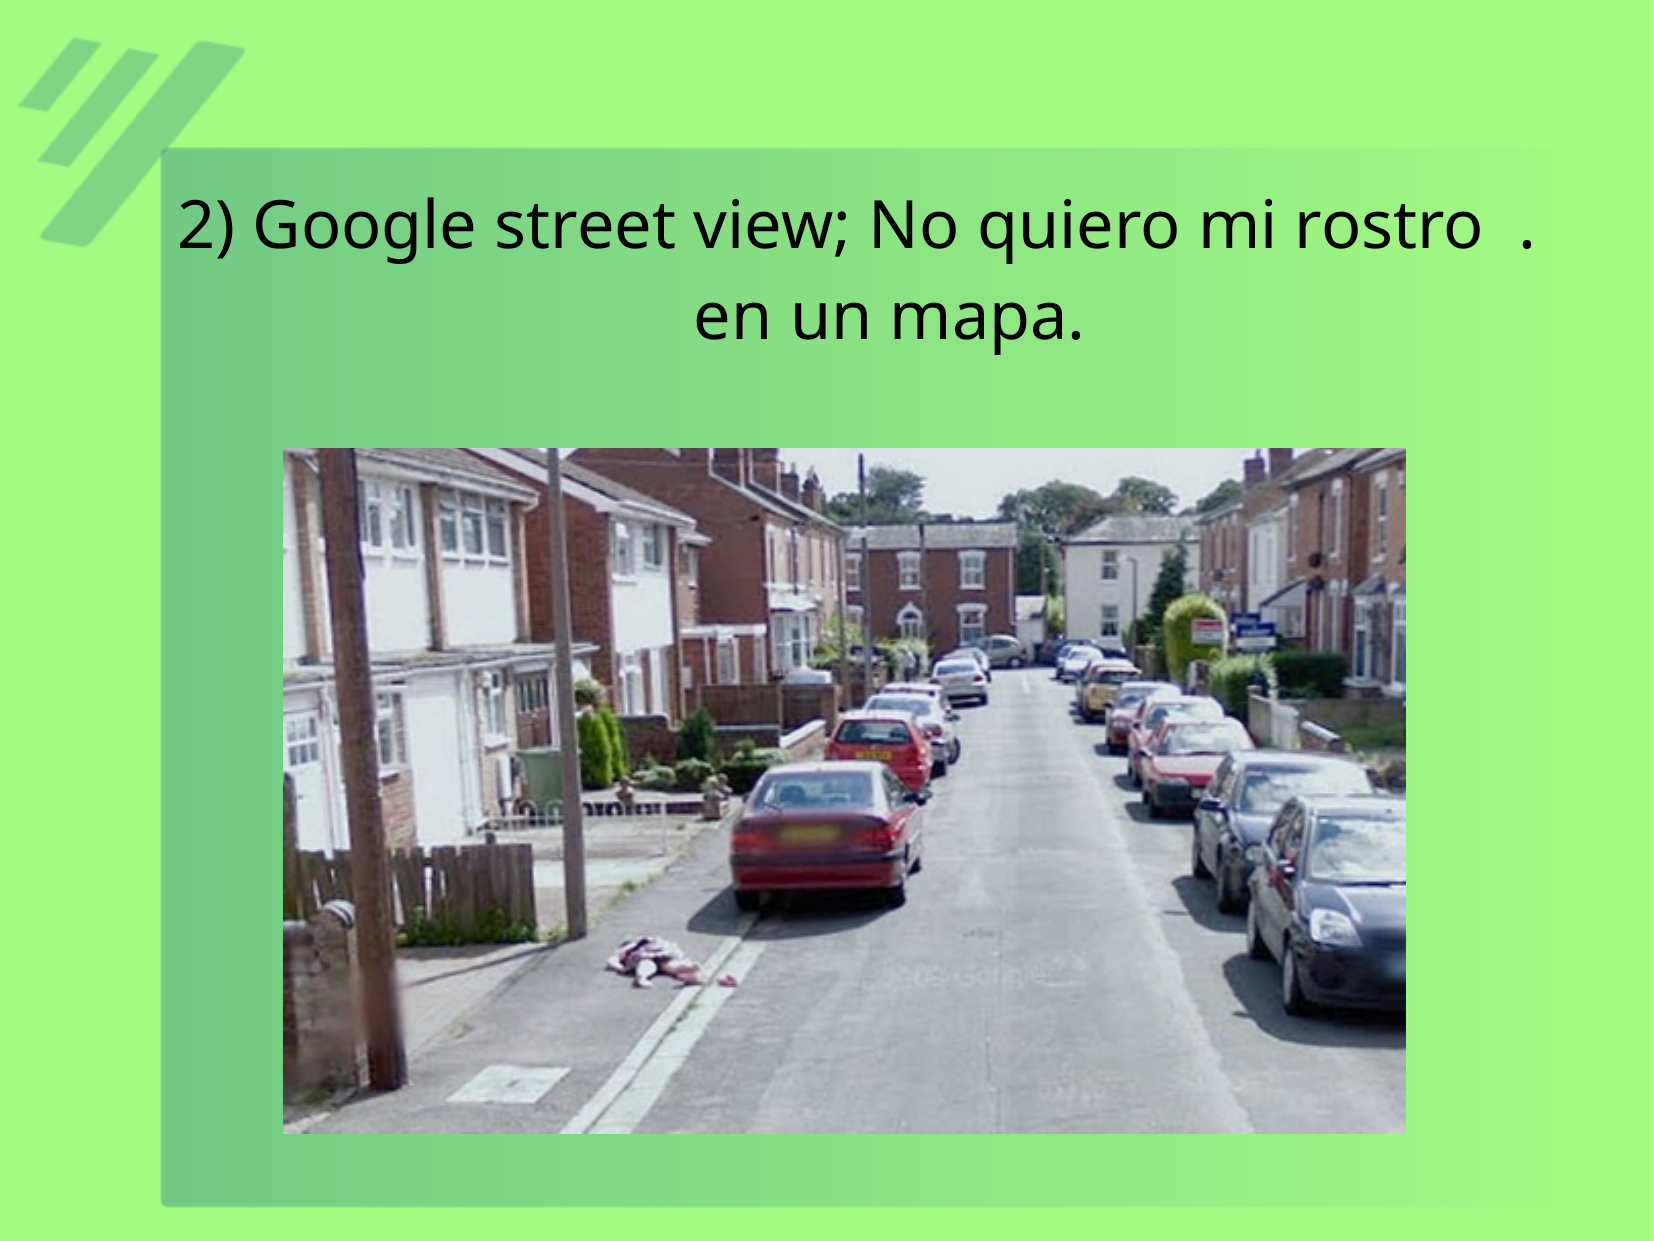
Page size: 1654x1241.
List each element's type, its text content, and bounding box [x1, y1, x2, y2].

list 2) Google street view; No quiero mi rostro . en un mapa. [177, 177, 1654, 897]
picture [0, 0, 1654, 1241]
